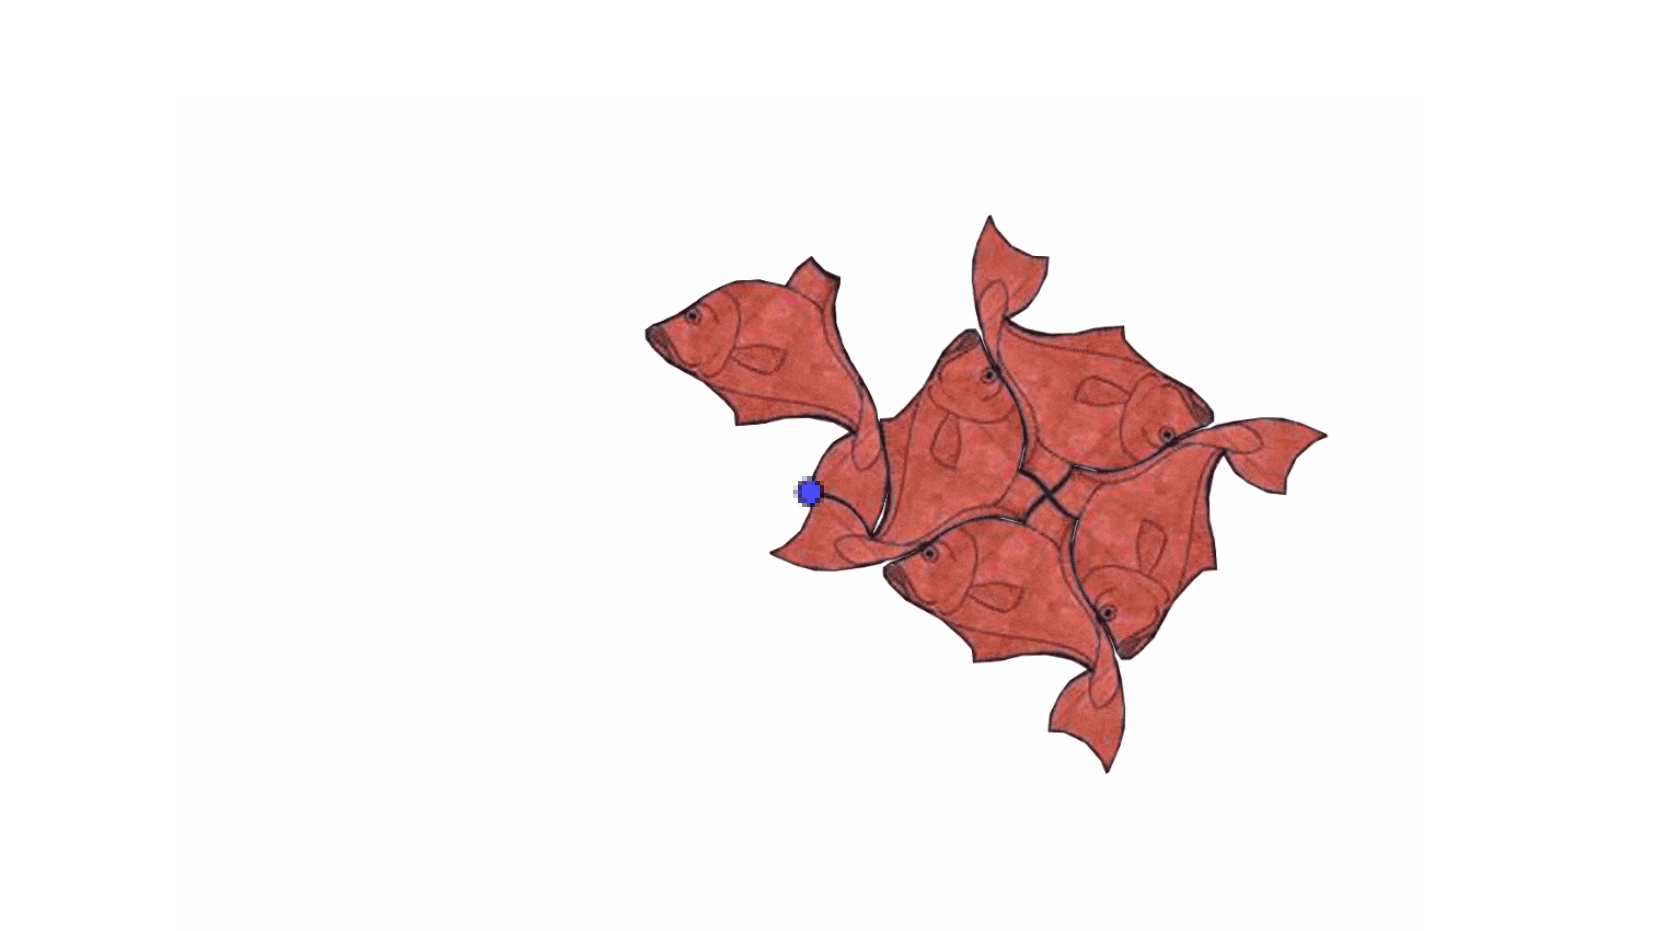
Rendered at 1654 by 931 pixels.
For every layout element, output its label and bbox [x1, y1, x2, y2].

picture [177, 94, 1422, 931]
